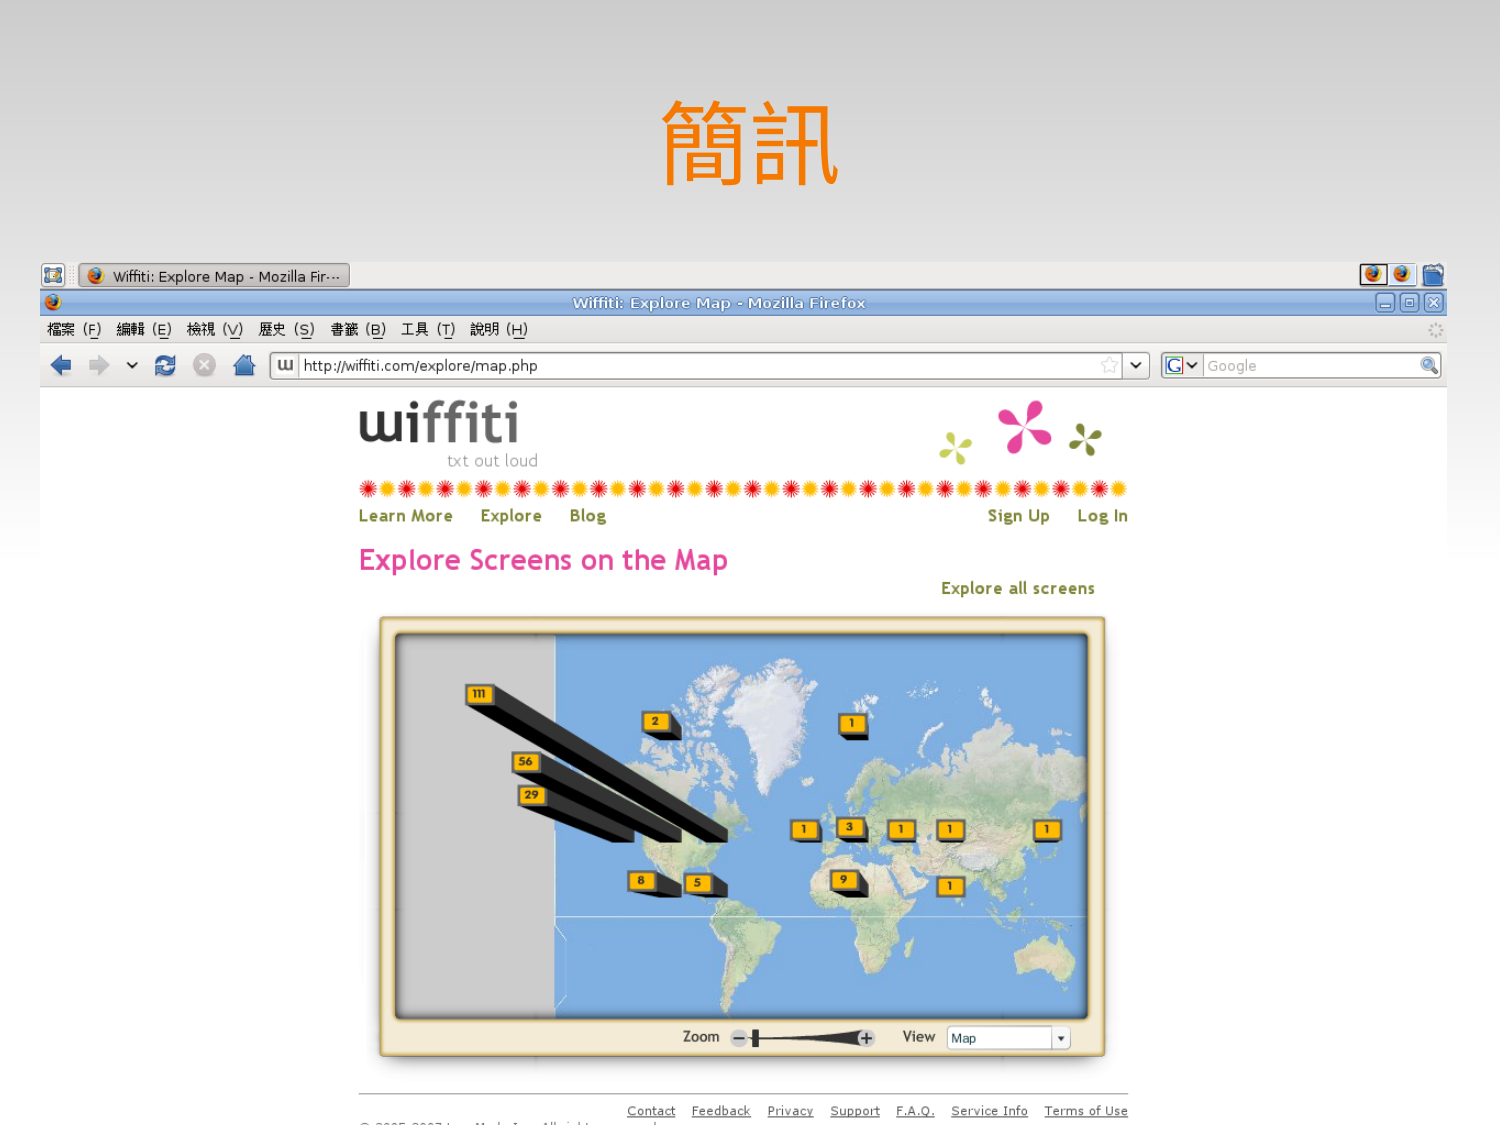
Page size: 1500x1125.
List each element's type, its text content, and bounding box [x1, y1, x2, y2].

picture [40, 262, 1447, 1125]
title 簡訊 [75, 52, 1425, 226]
